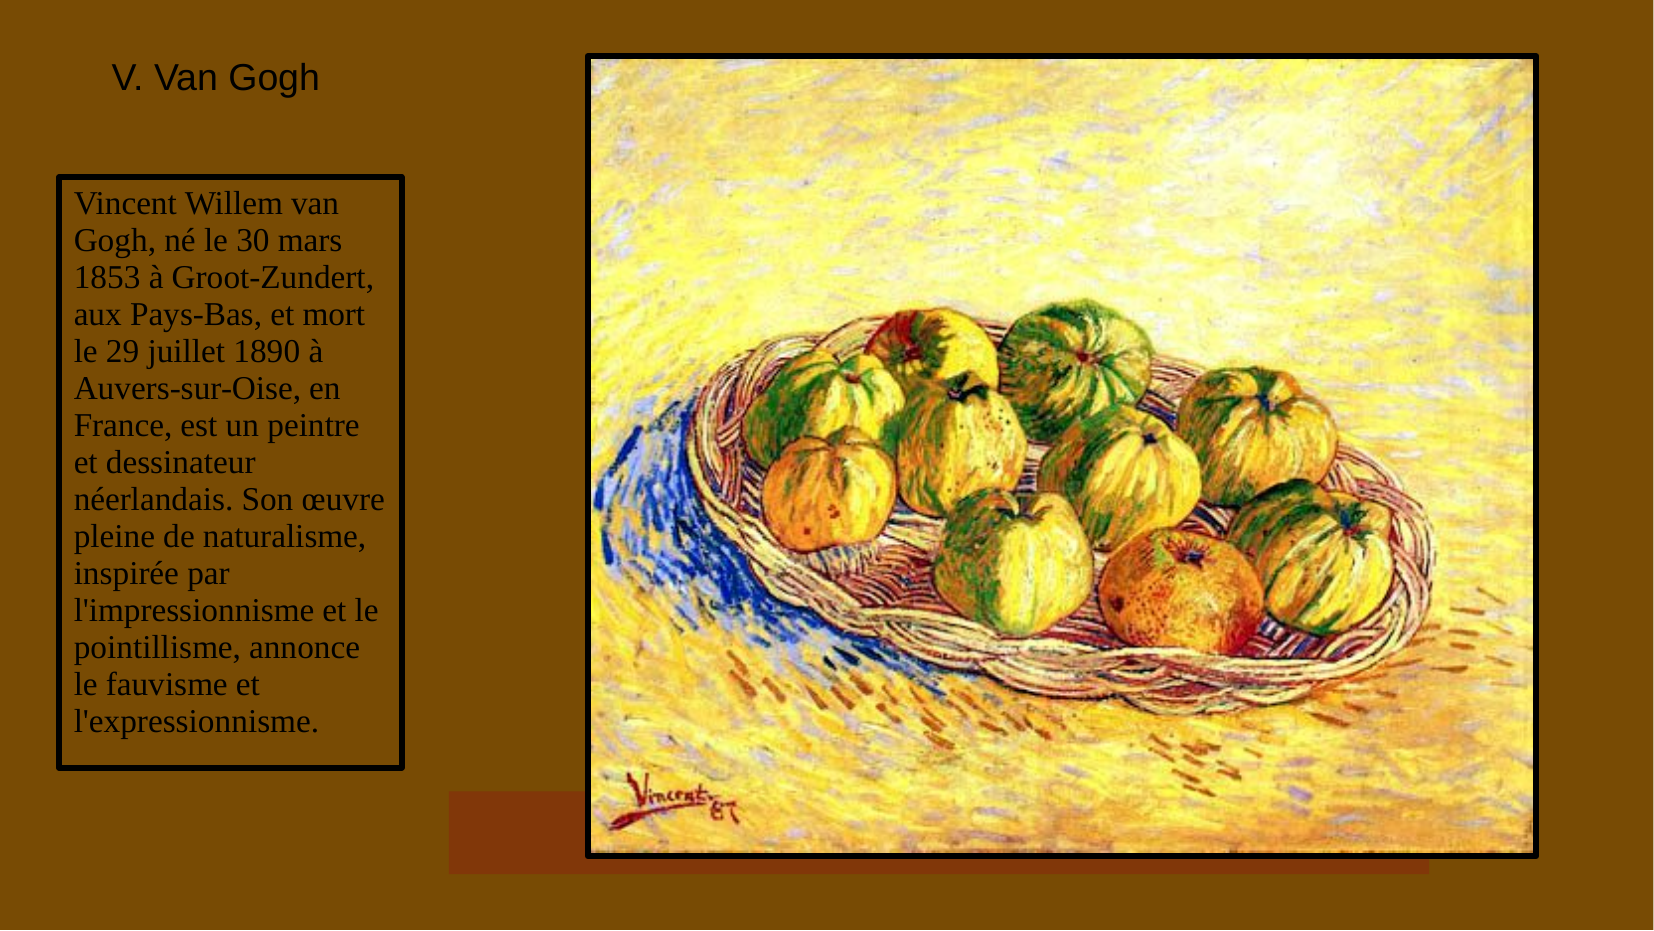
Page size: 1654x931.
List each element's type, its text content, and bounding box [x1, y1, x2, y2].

text_box Vincent Willem van Gogh, né le 30 mars 1853 à Groot-Zundert, aux Pays-Bas, et mort le 29 juillet 1890 à Auvers-sur-Oise, en France, est un peintre et dessinateur néerlandais. Son œuvre pleine de naturalisme, inspirée par l'impressionnisme et le pointillisme, annonce le fauvisme et l'expressionnisme. [59, 177, 402, 768]
title V. Van Gogh [77, 35, 355, 120]
text_box [448, 791, 1430, 875]
picture [590, 59, 1534, 854]
